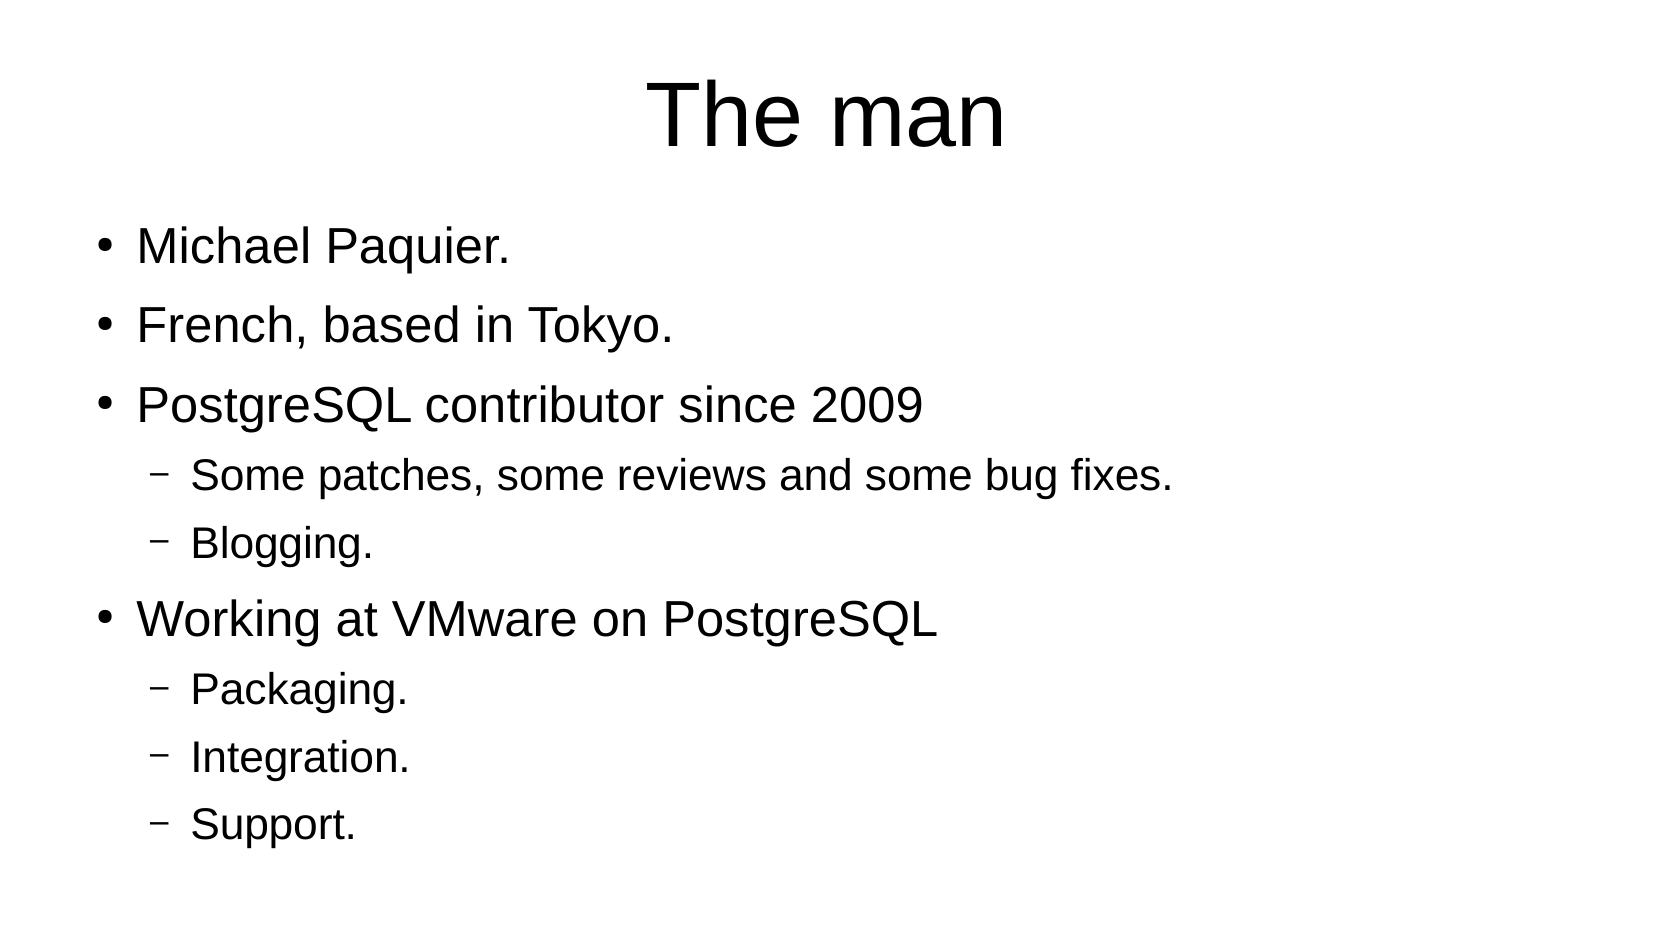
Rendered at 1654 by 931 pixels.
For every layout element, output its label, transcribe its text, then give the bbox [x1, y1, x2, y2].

list Michael Paquier. French, based in Tokyo. PostgreSQL contributor since 2009 Some patches, some reviews and some bug fixes. Blogging. Working at VMware on PostgreSQL Packaging. Integration. Support. [82, 217, 1571, 856]
title The man [82, 37, 1571, 193]
